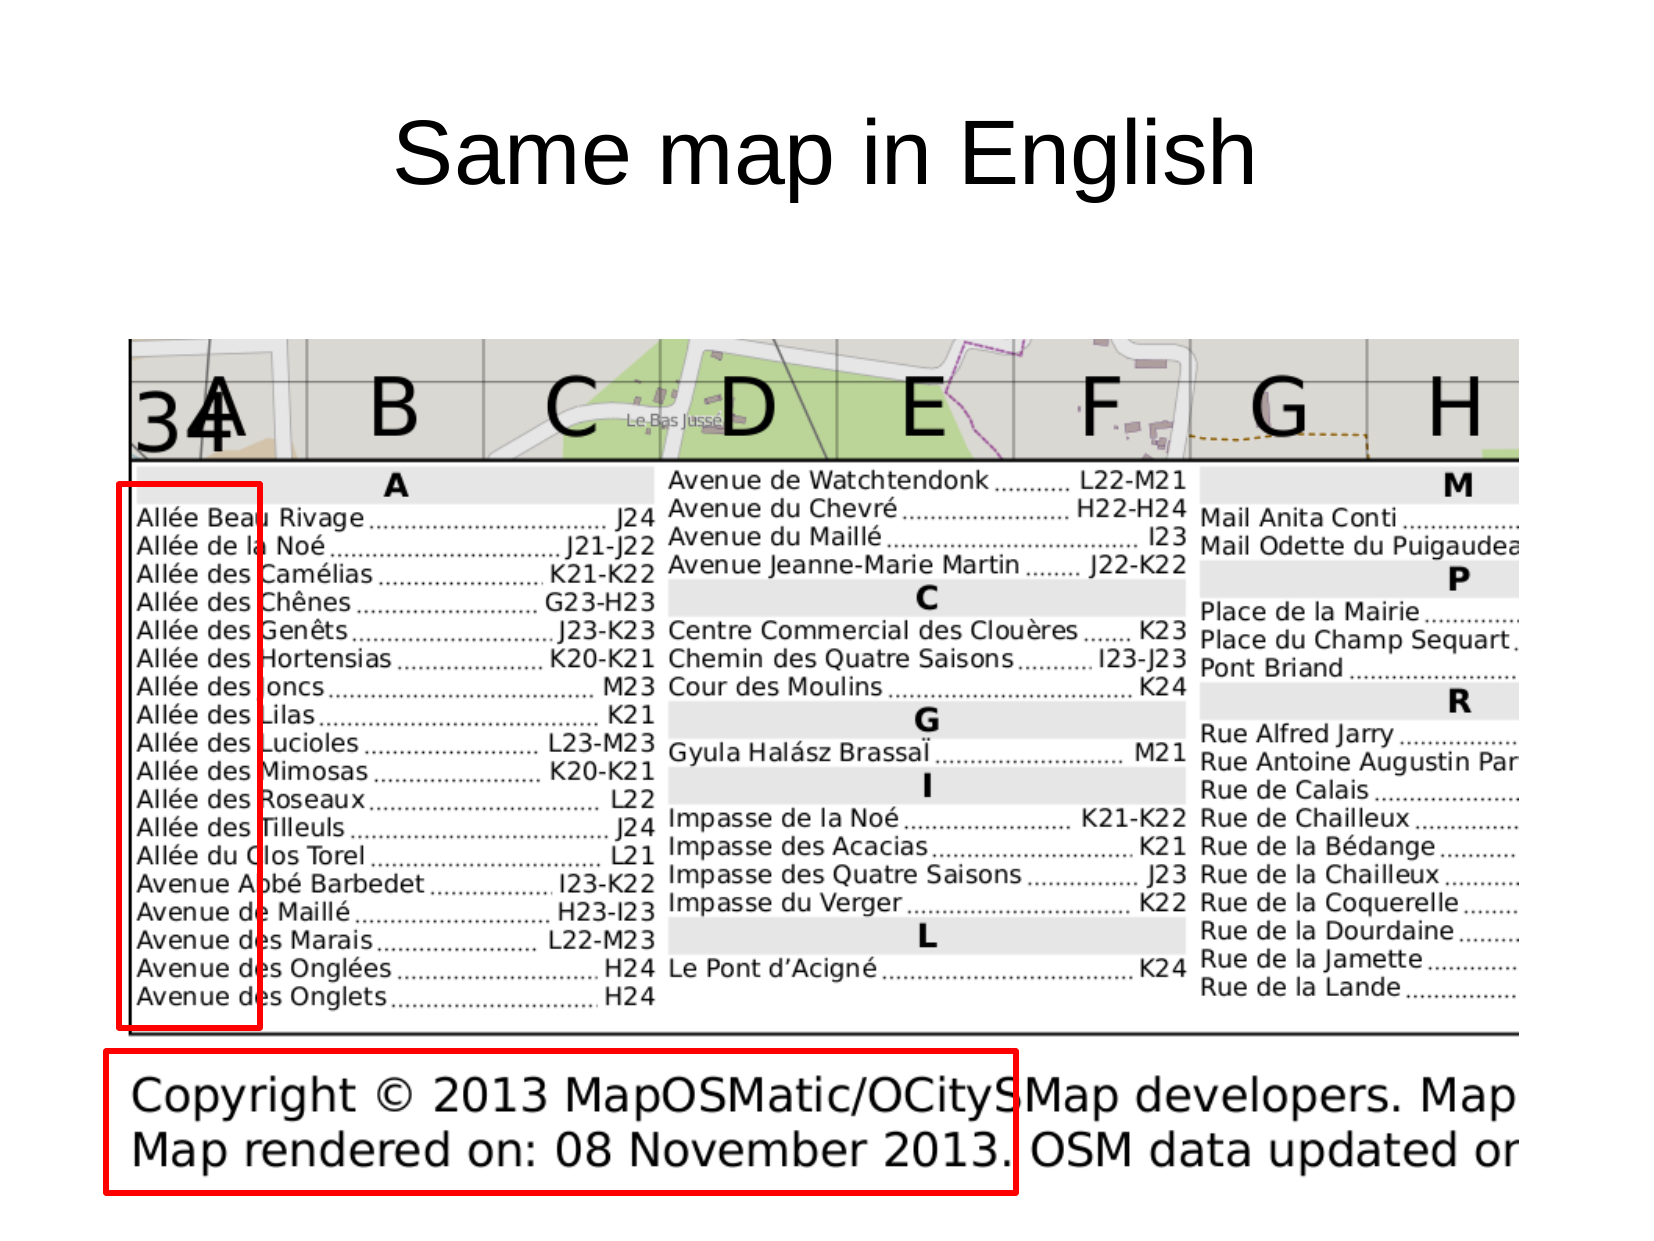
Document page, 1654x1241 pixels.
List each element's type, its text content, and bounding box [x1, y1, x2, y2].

picture [118, 339, 1519, 1179]
title Same map in English [82, 49, 1571, 257]
picture [122, 487, 257, 1025]
picture [118, 1054, 1013, 1179]
